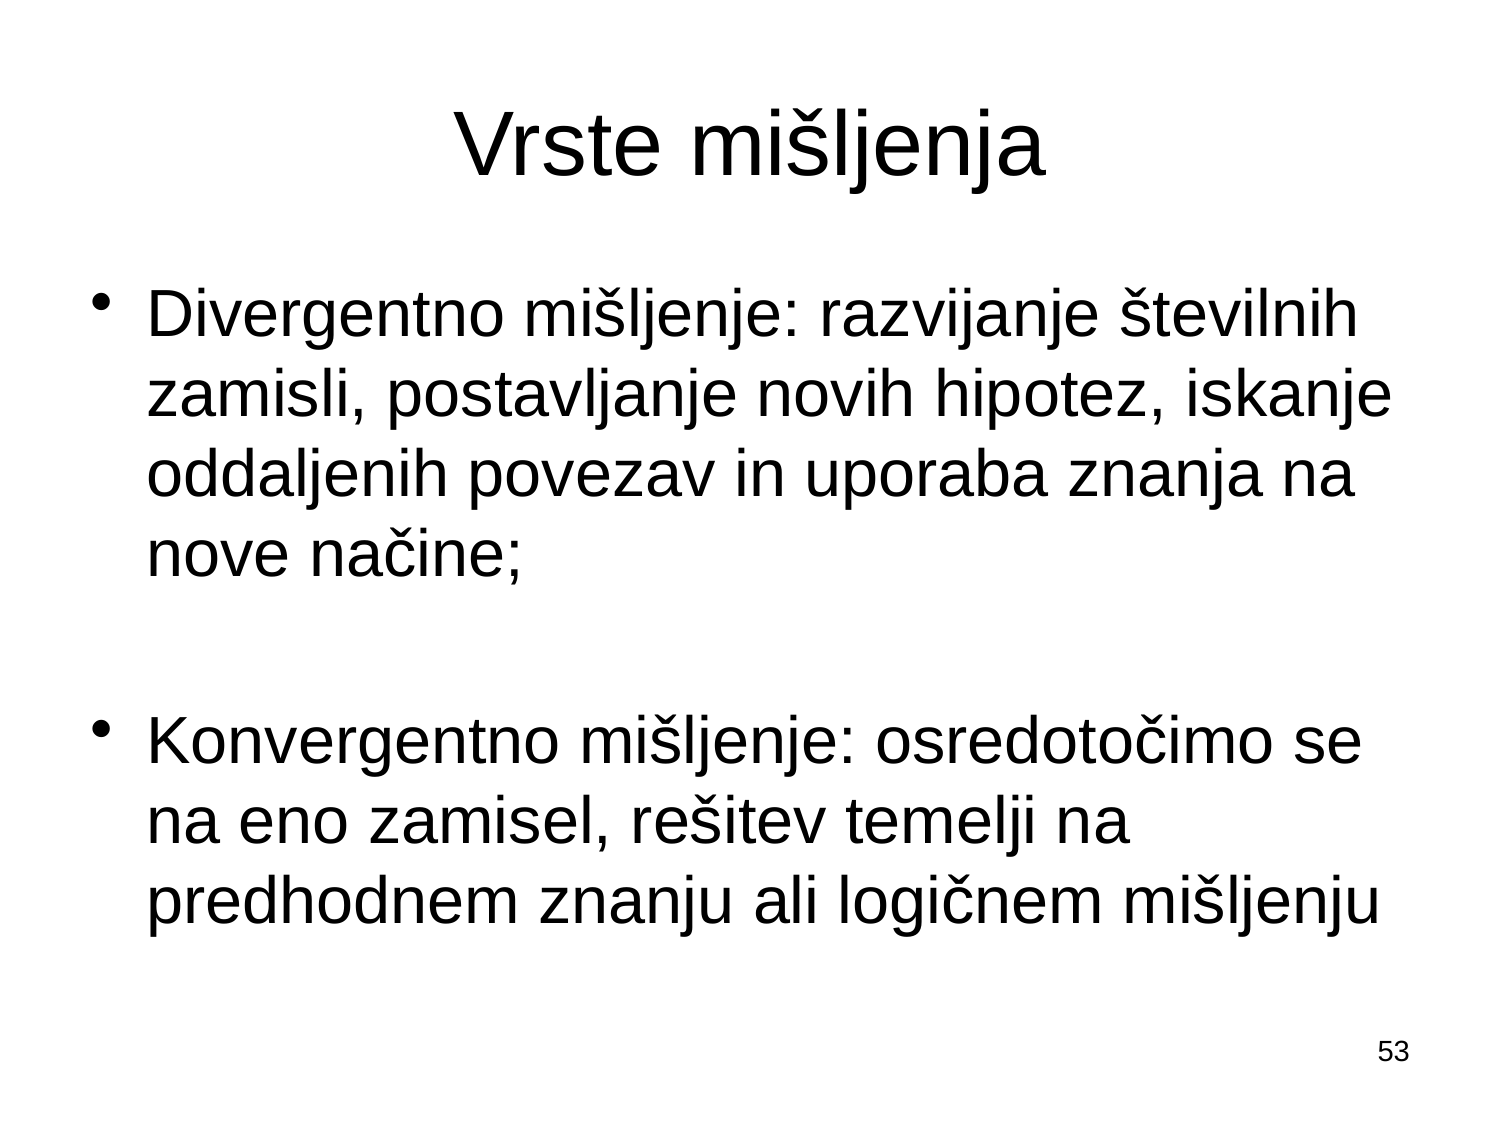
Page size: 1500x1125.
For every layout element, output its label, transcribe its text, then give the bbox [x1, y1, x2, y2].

slide_number <number> [1074, 1024, 1425, 1103]
list Divergentno mišljenje: razvijanje številnih zamisli, postavljanje novih hipotez, iskanje oddaljenih povezav in uporaba znanja na nove načine; Konvergentno mišljenje: osredotočimo se na eno zamisel, rešitev temelji na predhodnem znanju ali logičnem mišljenju [75, 262, 1425, 1005]
title Vrste mišljenja [75, 45, 1425, 233]
